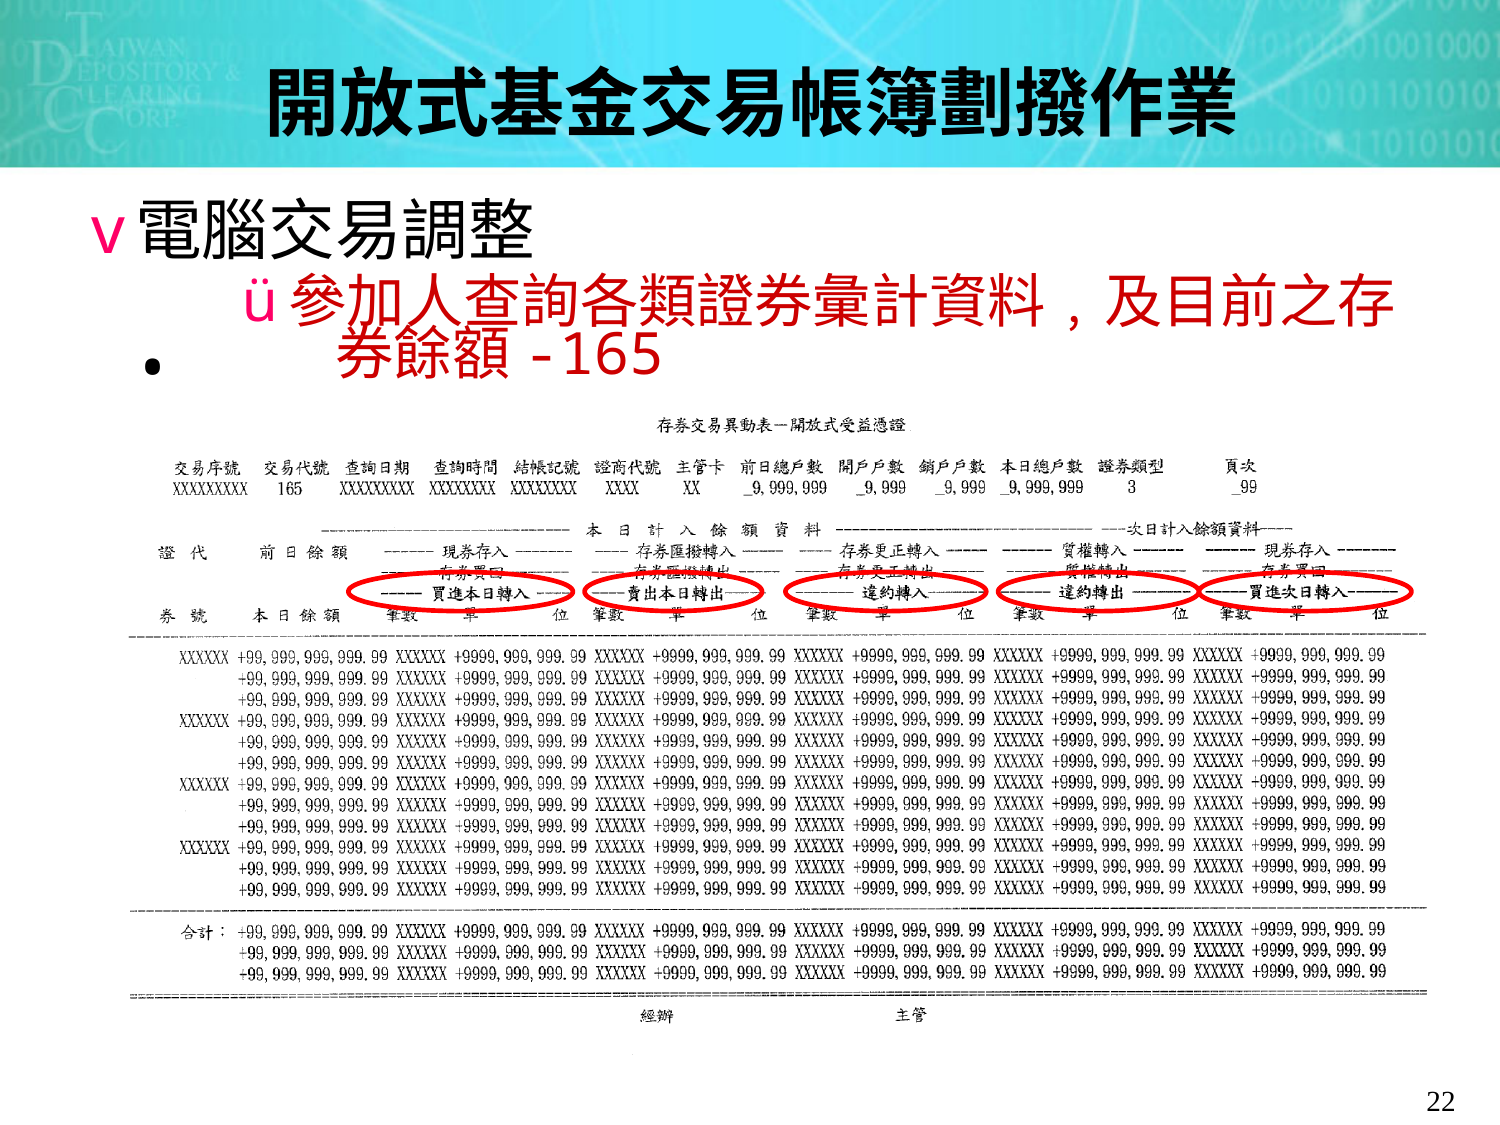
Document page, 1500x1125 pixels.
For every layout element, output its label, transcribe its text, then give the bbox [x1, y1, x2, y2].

text_box 電腦交易調整 參加人查詢各類證券彙計資料﹐及目前之存券餘額-165 [76, 208, 1427, 397]
picture [76, 397, 1427, 1057]
text_box [1411, 1074, 1500, 1125]
title 開放式基金交易帳簿劃撥作業 [76, 42, 1427, 159]
